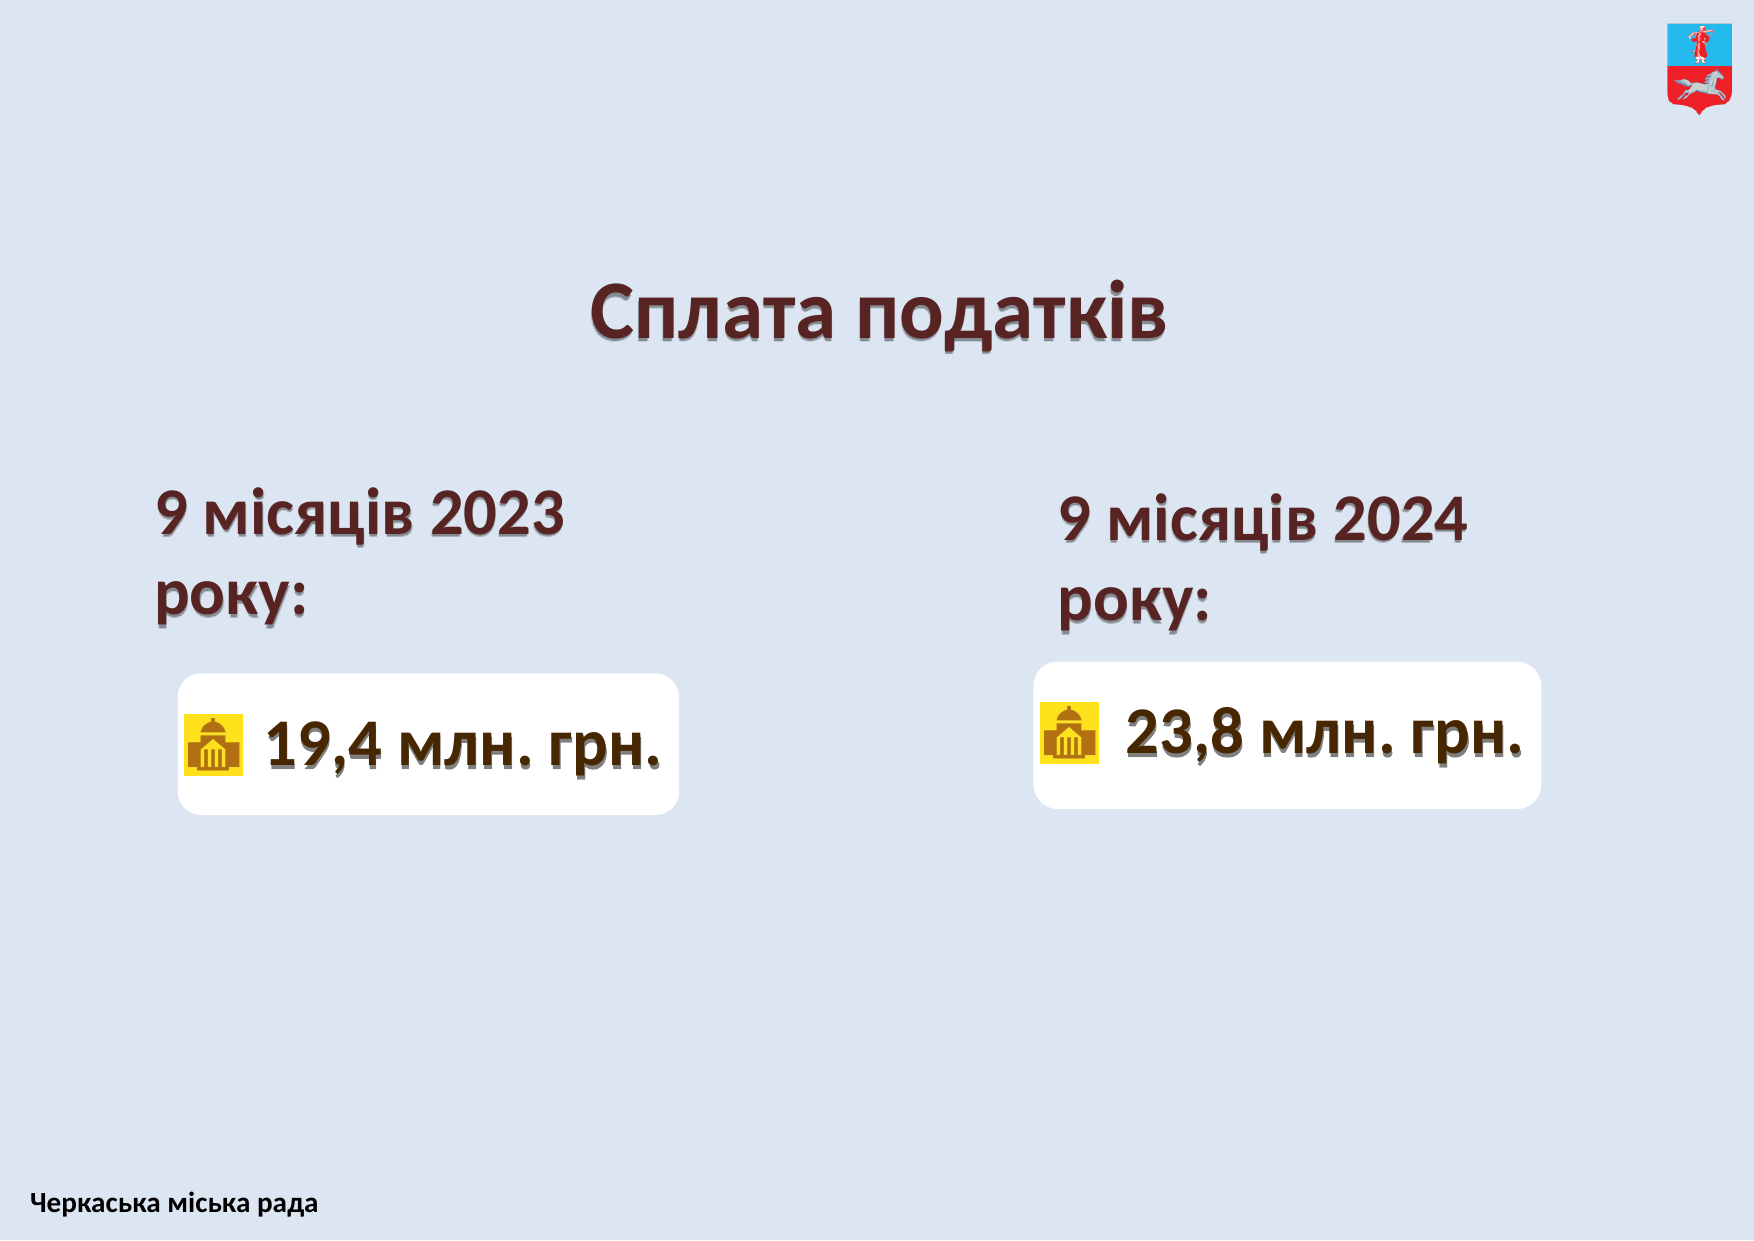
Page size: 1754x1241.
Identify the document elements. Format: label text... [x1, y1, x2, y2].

picture [1040, 702, 1099, 764]
text_box 9 місяців 2024 року: [1042, 466, 1619, 642]
text_box 19,4 млн. грн. [248, 691, 679, 786]
text_box [177, 673, 680, 816]
picture [184, 714, 243, 776]
text_box [1033, 661, 1542, 810]
text_box 9 місяців 2023 року: [139, 459, 727, 635]
text_box 23,8 млн. грн. [1109, 679, 1541, 774]
text_box Черкаська міська рада [15, 1176, 388, 1226]
text_box Сплата податків [549, 197, 1211, 413]
picture [1664, 21, 1734, 117]
